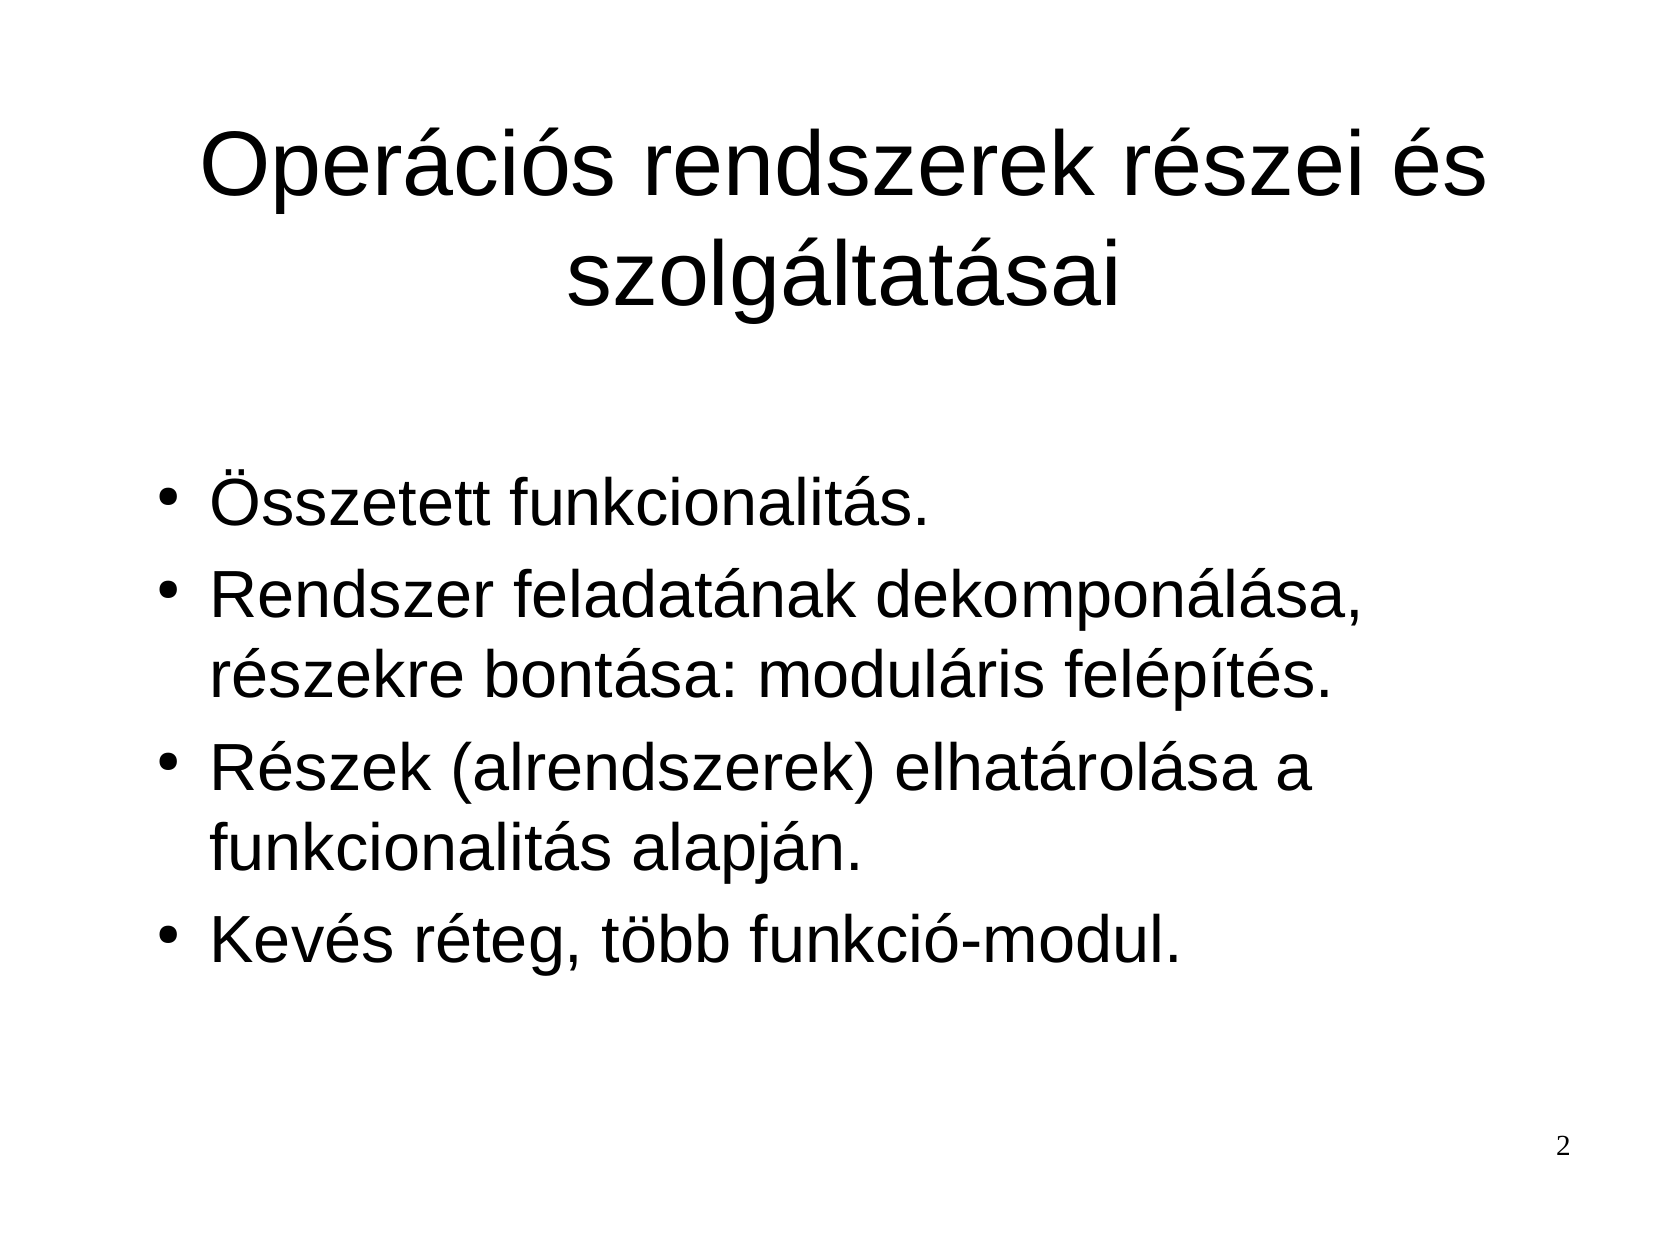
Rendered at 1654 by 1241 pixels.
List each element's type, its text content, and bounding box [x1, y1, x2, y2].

title Operációs rendszerek részei és szolgáltatásai [124, 110, 1530, 317]
list Összetett funkcionalitás. Rendszer feladatának dekomponálása, részekre bontása: moduláris felépítés. Részek (alrendszerek) elhatárolása a funkcionalitás alapján. Kevés réteg, több funkció-modul. [124, 358, 1530, 1103]
